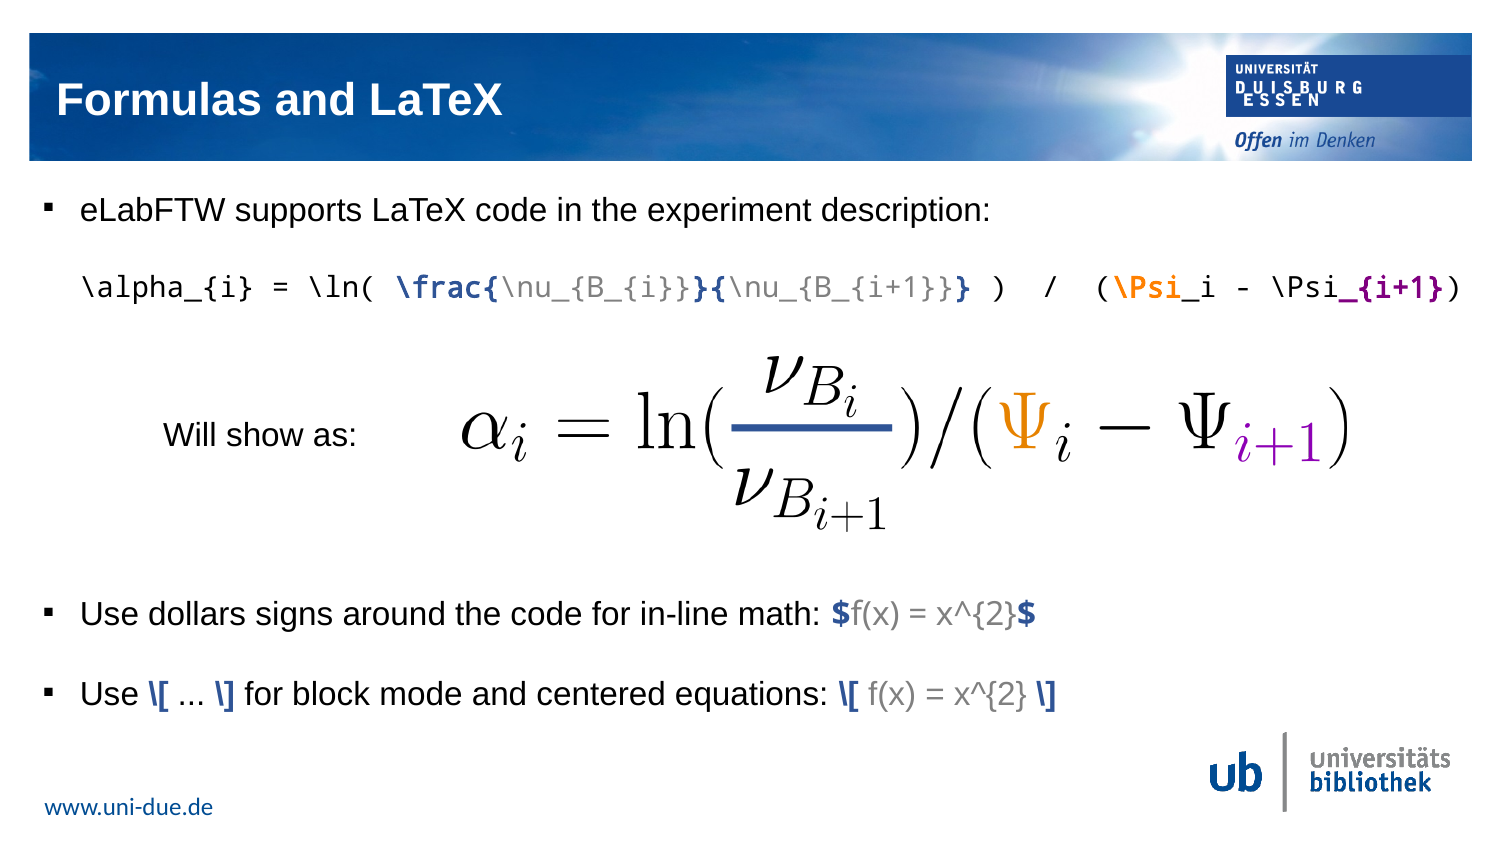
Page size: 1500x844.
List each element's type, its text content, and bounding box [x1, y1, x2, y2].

picture [29, 33, 1471, 161]
text_box Formulas and LaTeX [26, 43, 1161, 150]
picture [1210, 768, 1450, 812]
text_box eLabFTW supports LaTeX code in the experiment description: \alpha_{i} = \ln( \frac{\nu_{B_{i}}}{\nu_{B_{i+1}}} ) / (\Psi_i - \Psi_{i+1}) Will show as: Use dollars signs around the code for in-line math: $f(x) = x^{2}$ Use \[ ... \] for block mode and centered equations: \[ f(x) = x^{2} \] [29, 188, 1489, 768]
picture [462, 356, 1347, 532]
text_box www.uni-due.de [29, 782, 263, 843]
